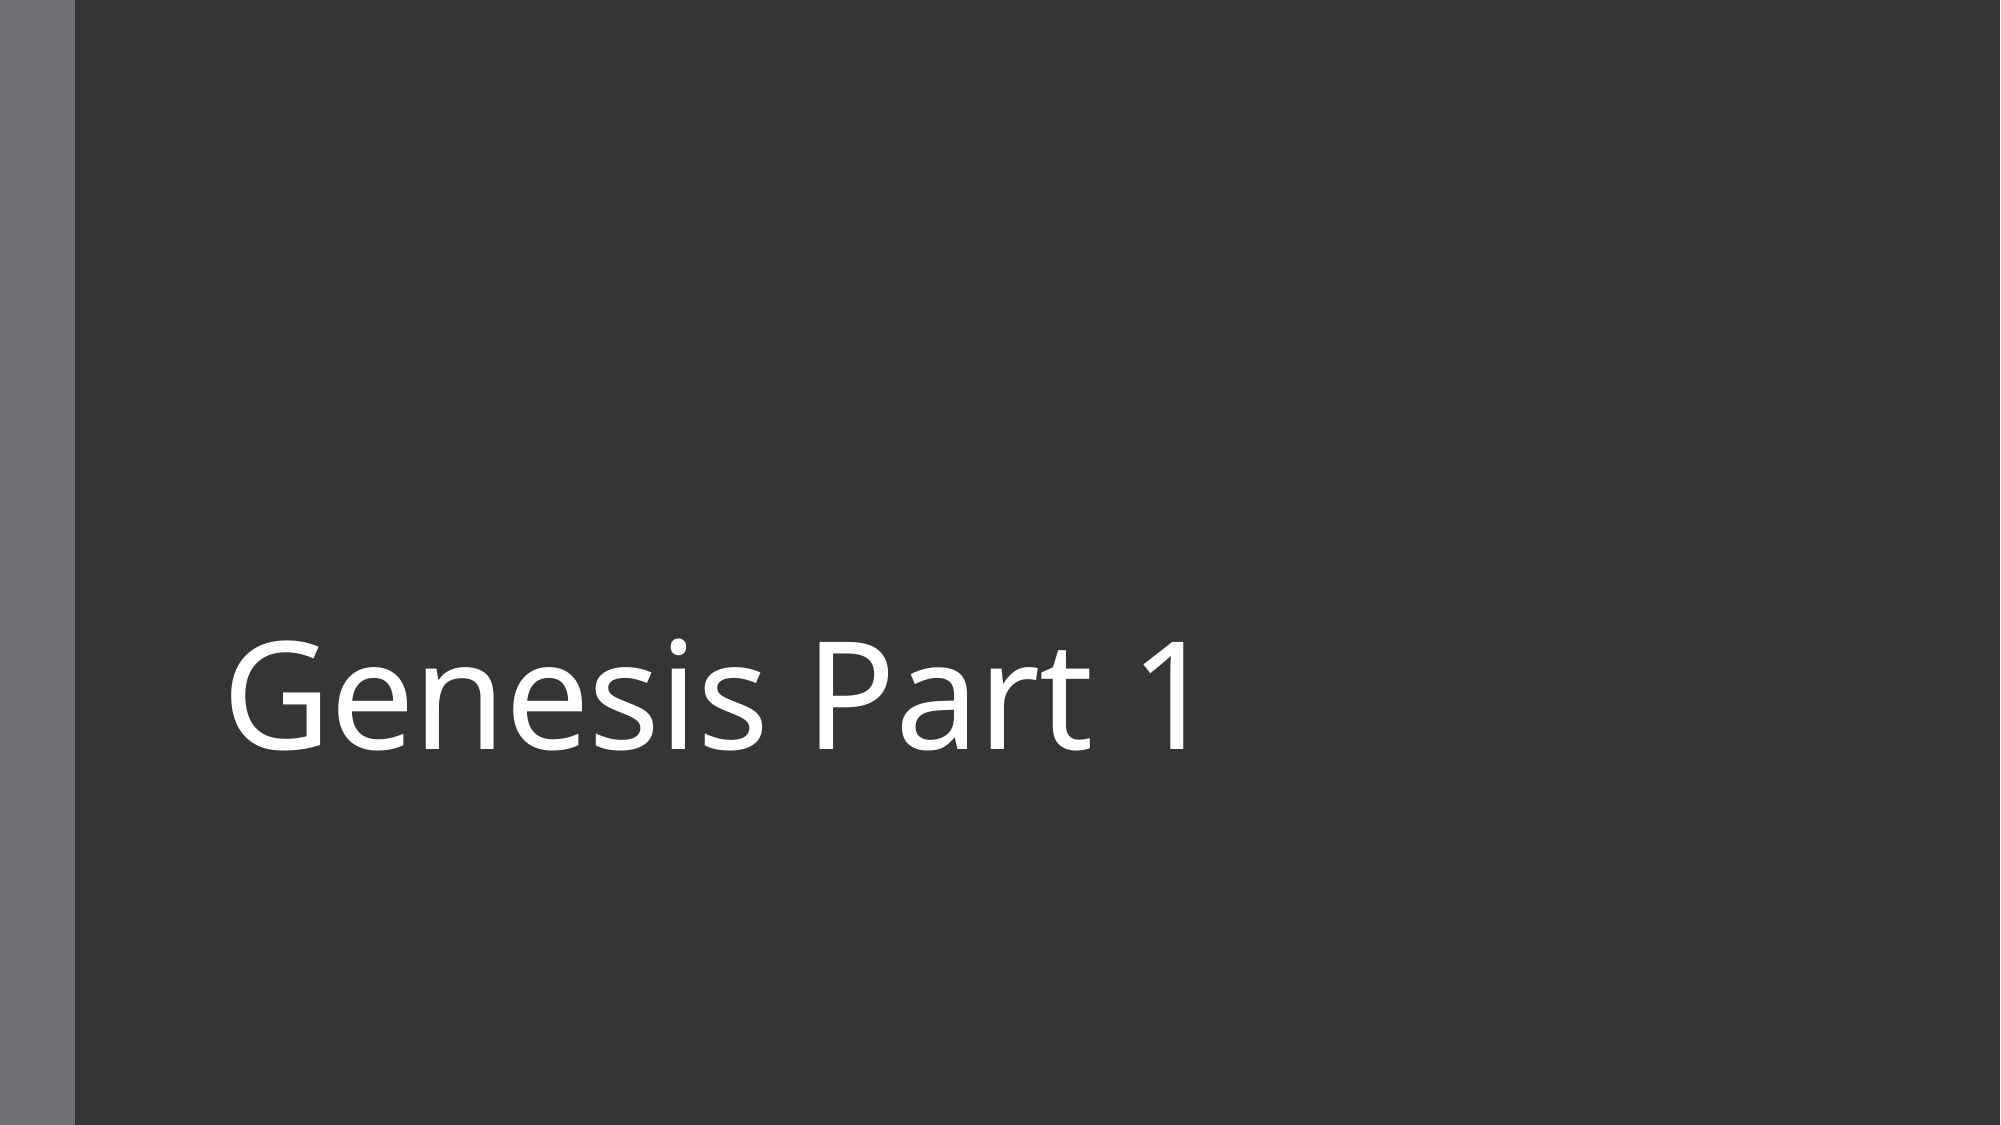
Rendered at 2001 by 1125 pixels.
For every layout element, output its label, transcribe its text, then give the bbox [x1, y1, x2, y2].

title Genesis Part 1 [206, 124, 1752, 788]
